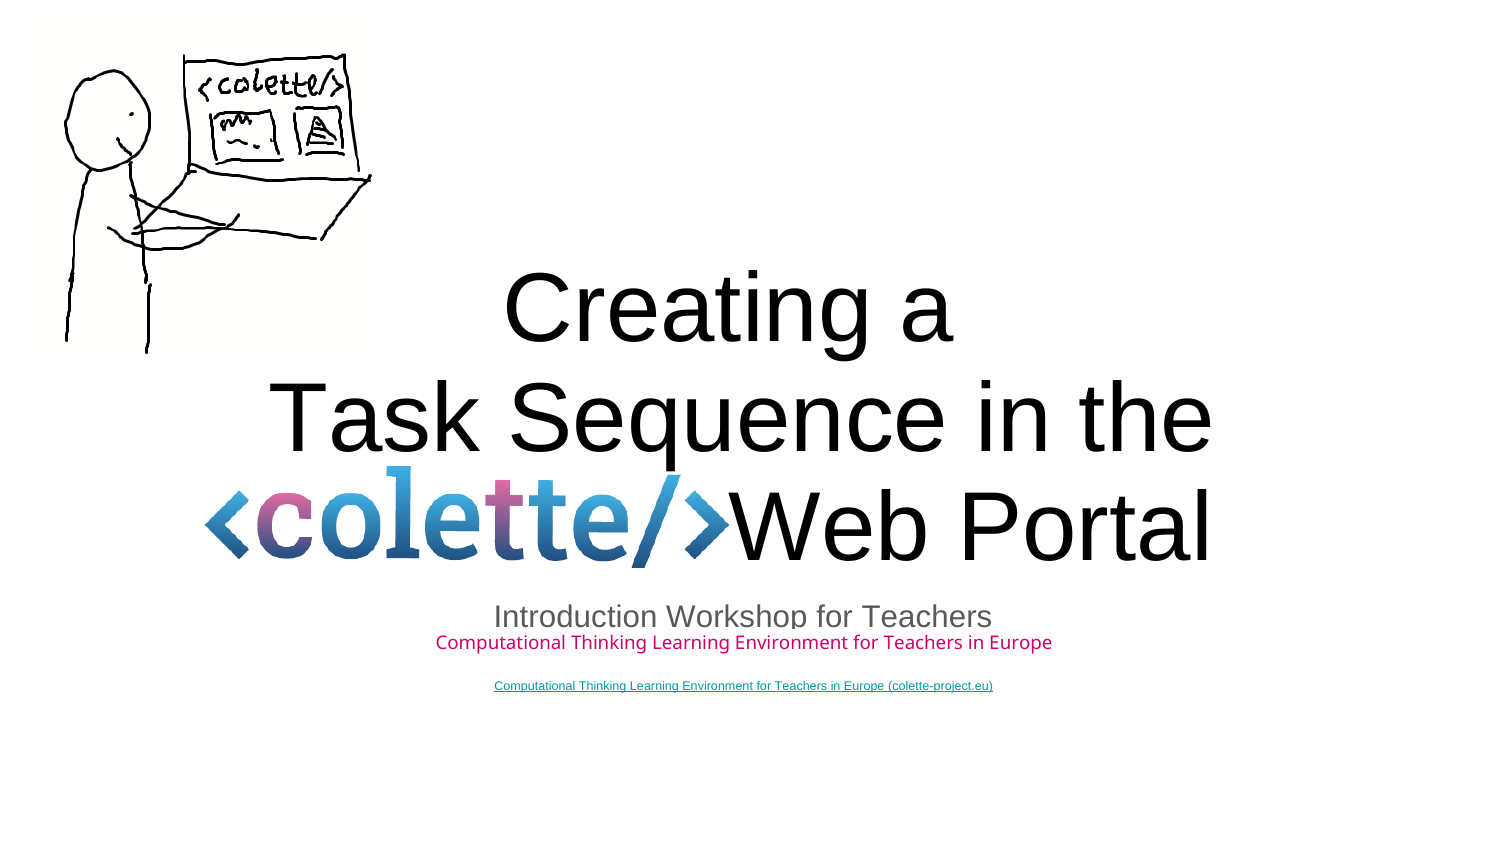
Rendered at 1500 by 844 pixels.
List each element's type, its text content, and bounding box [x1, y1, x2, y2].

picture [122, 402, 811, 631]
title Creating a Task Sequence in the <colette/> Web Portal [34, 228, 1451, 597]
picture [26, 10, 379, 362]
subtitle Introduction Workshop for Teachers Computational Thinking Learning Environment for Teachers in Europe Computational Thinking Learning Environment for Teachers in Europe (colette-project.eu) [44, 590, 1443, 721]
